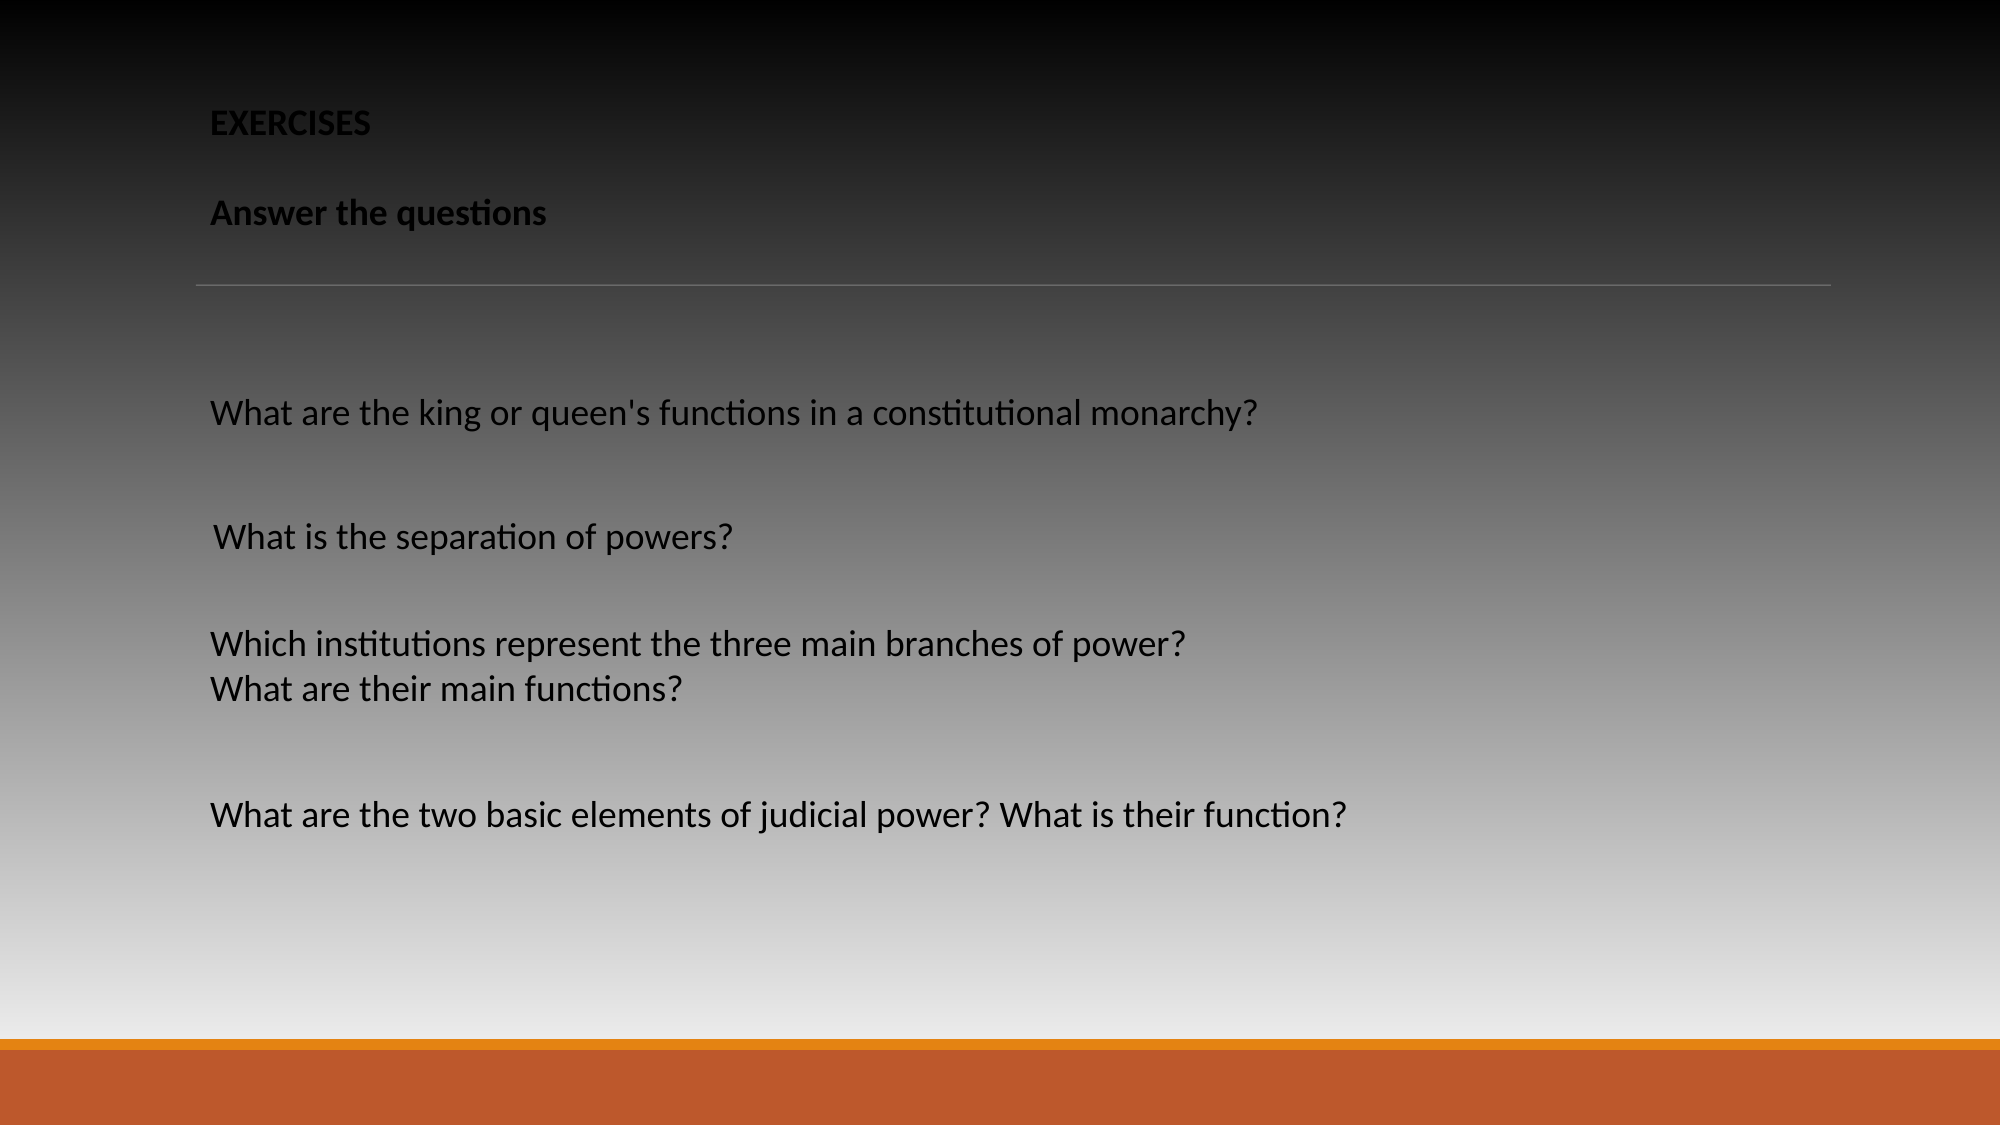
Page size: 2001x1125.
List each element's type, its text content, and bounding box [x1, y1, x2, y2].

text_box What are the two basic elements of judicial power? What is their function? [195, 782, 1386, 843]
text_box EXERCISES Answer the questions [195, 90, 1036, 241]
text_box Which institutions represent the three main branches of power? What are their main functions? [195, 611, 1727, 717]
text_box What is the separation of powers? [198, 504, 750, 565]
text_box What are the king or queen's functions in a constitutional monarchy? [195, 380, 1438, 441]
